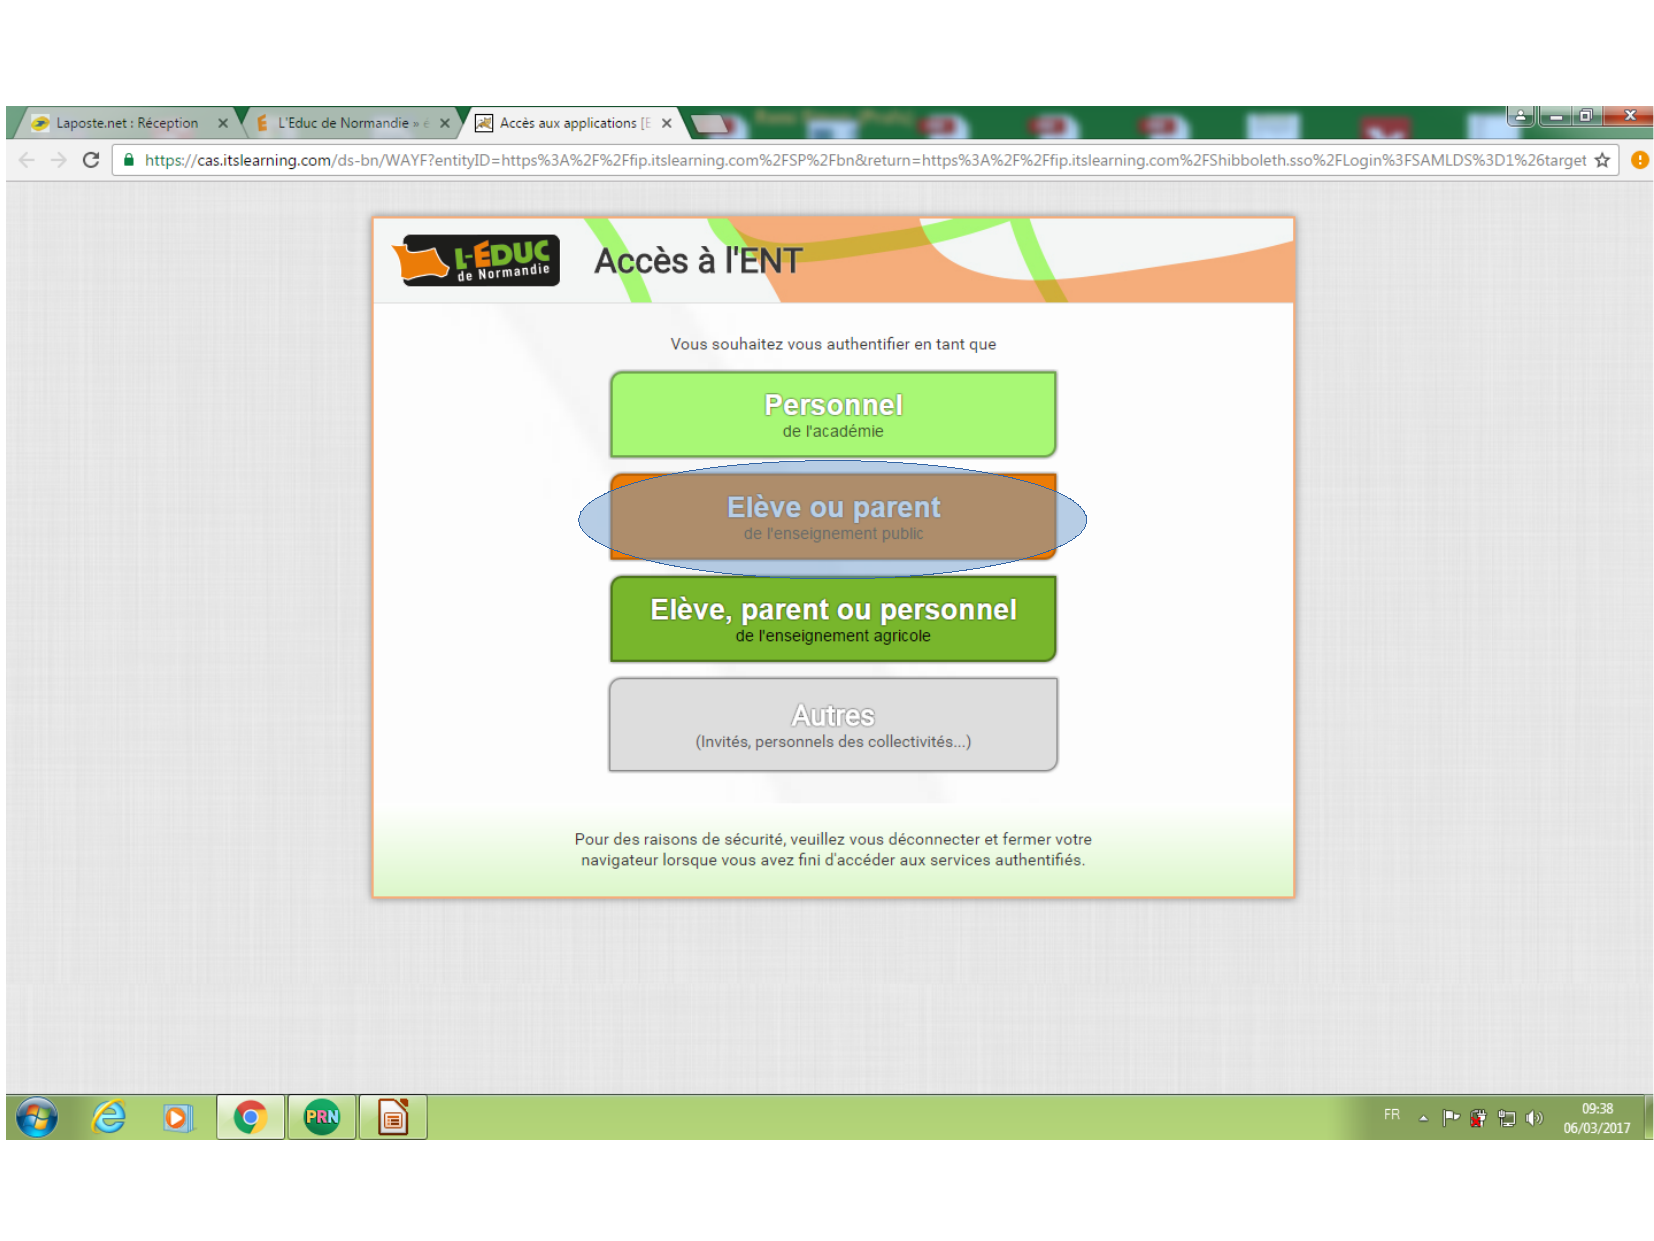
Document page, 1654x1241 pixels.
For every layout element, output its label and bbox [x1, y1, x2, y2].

picture [6, 106, 1654, 1140]
text_box [578, 460, 1087, 579]
